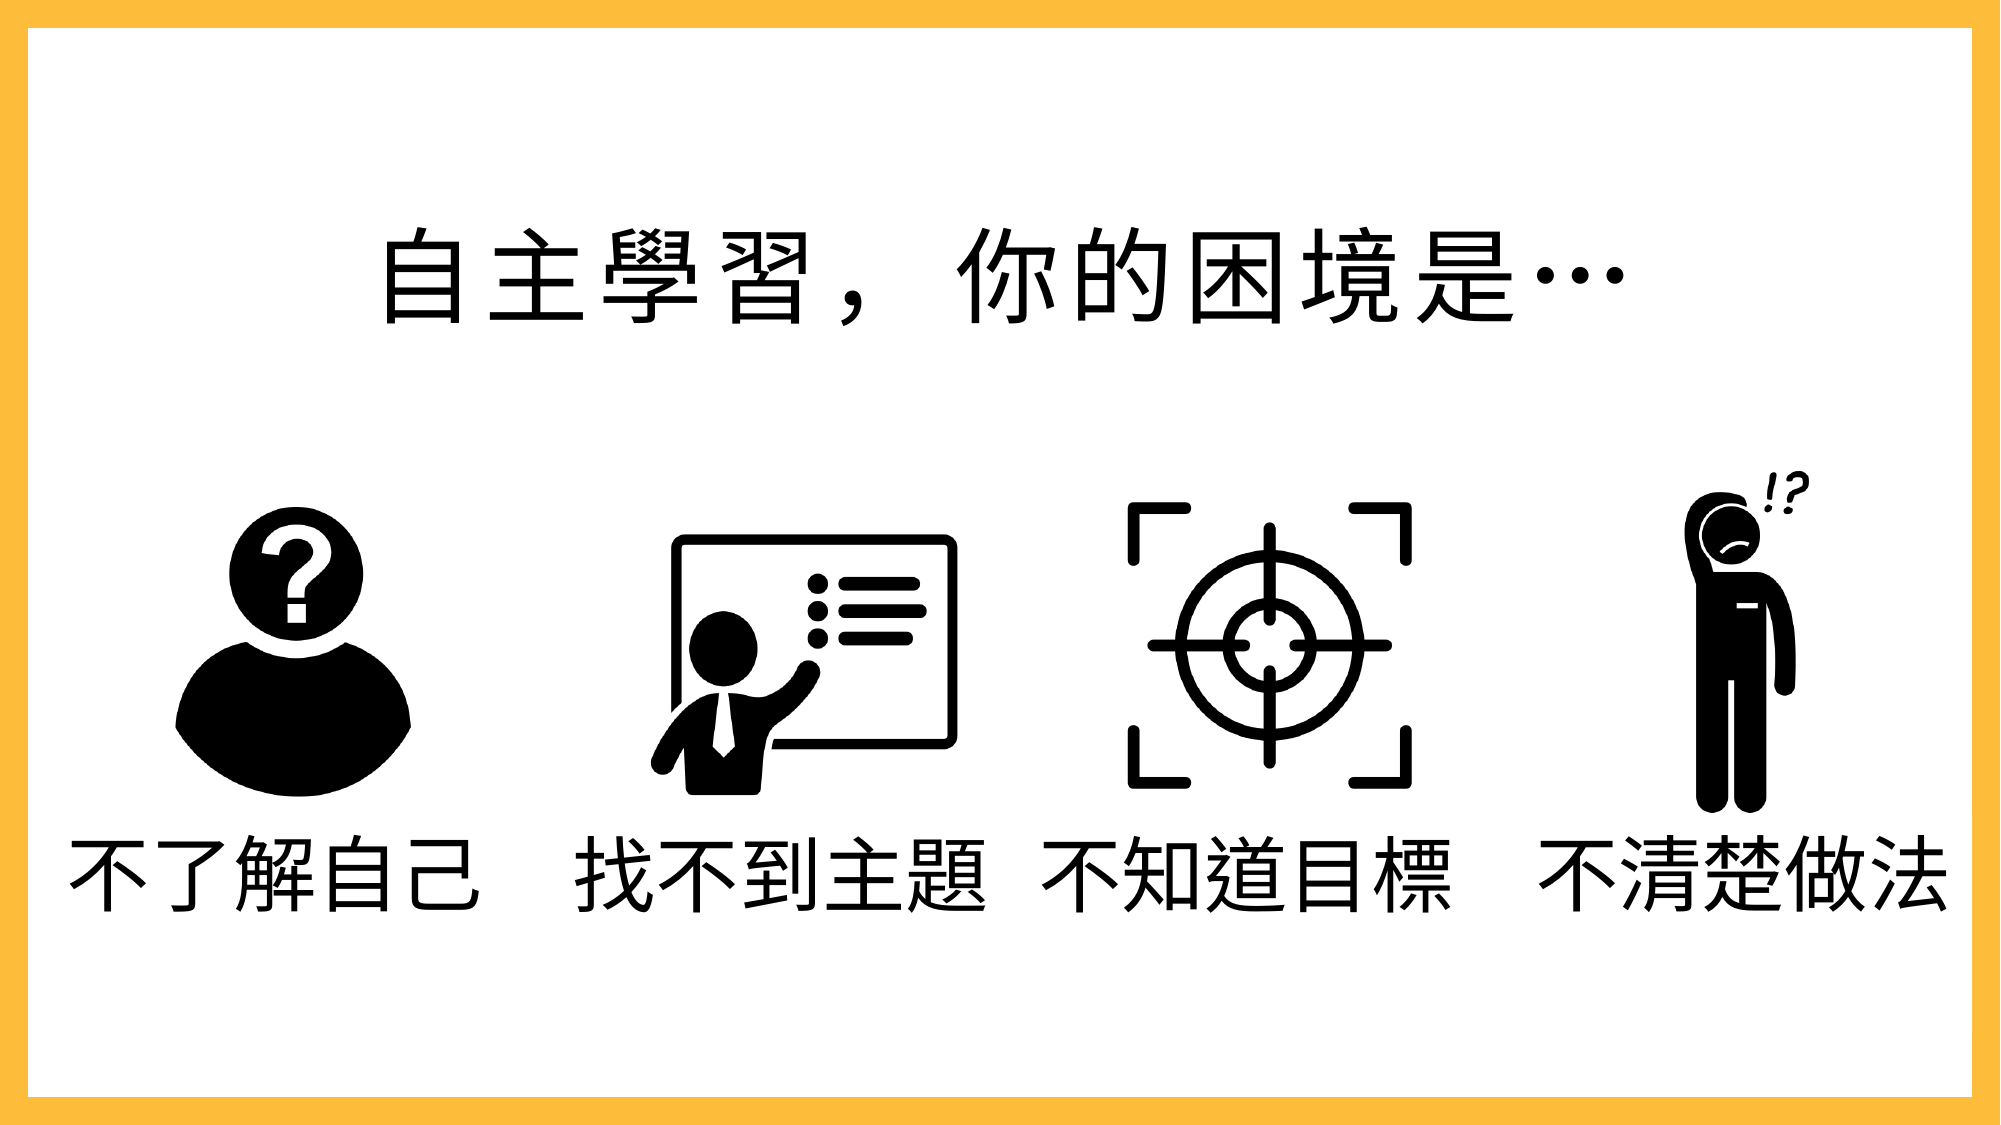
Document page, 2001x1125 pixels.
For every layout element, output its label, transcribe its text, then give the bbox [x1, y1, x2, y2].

picture [1533, 471, 1960, 814]
text_box 找不到主題 [557, 816, 1051, 1034]
picture [85, 481, 511, 814]
title 自主學習， 你的困境是… [368, 209, 1706, 337]
picture [1077, 490, 1462, 815]
text_box 不了解自己 [51, 814, 545, 1032]
text_box 不清楚做法 [1520, 814, 1973, 1032]
picture [591, 471, 1017, 816]
text_box 不知道目標 [1023, 815, 1516, 1033]
